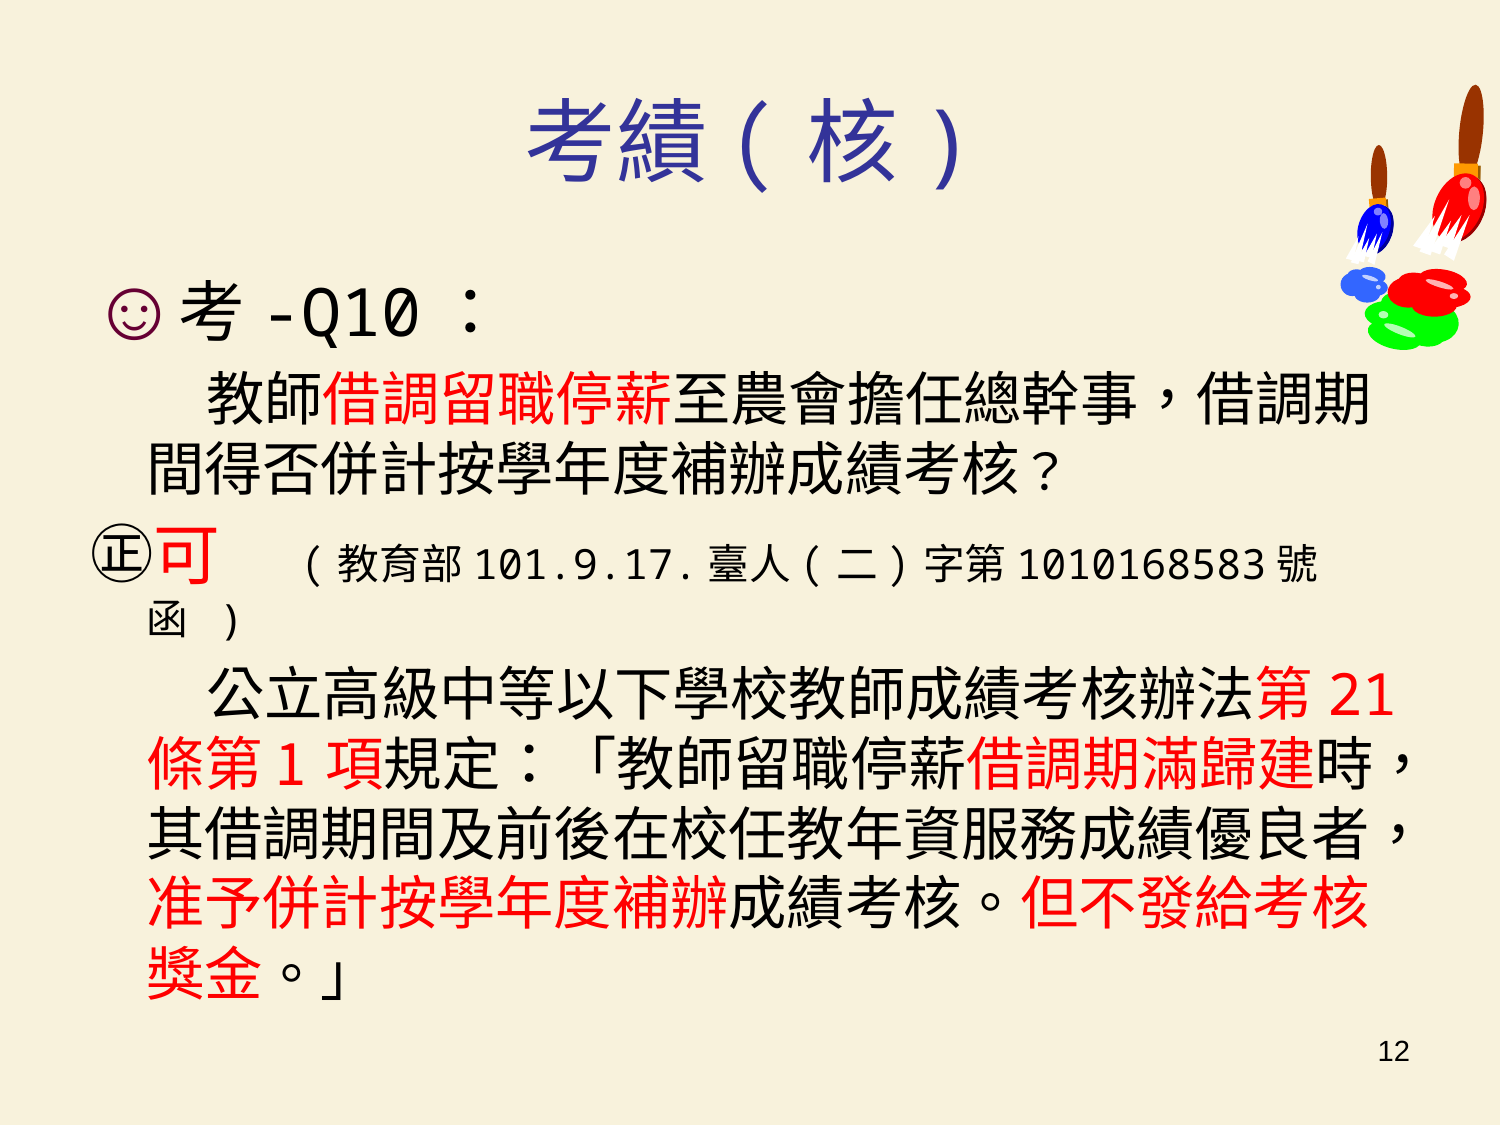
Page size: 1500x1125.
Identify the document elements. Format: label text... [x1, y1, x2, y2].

text_box <number> [1074, 1024, 1426, 1103]
list 考-Q10： 教師借調留職停薪至農會擔任總幹事，借調期間得否併計按學年度補辦成績考核？ 可 (教育部101.9.17.臺人(二)字第1010168583號函 ) 公立高級中等以下學校教師成績考核辦法第21條第1項規定：「教師留職停薪借調期滿歸建時，其借調期間及前後在校任教年資服務成績優良者，准予併計按學年度補辦成績考核。但不發給考核獎金。」 [75, 262, 1426, 1048]
title 考績(核) [75, 45, 1426, 233]
